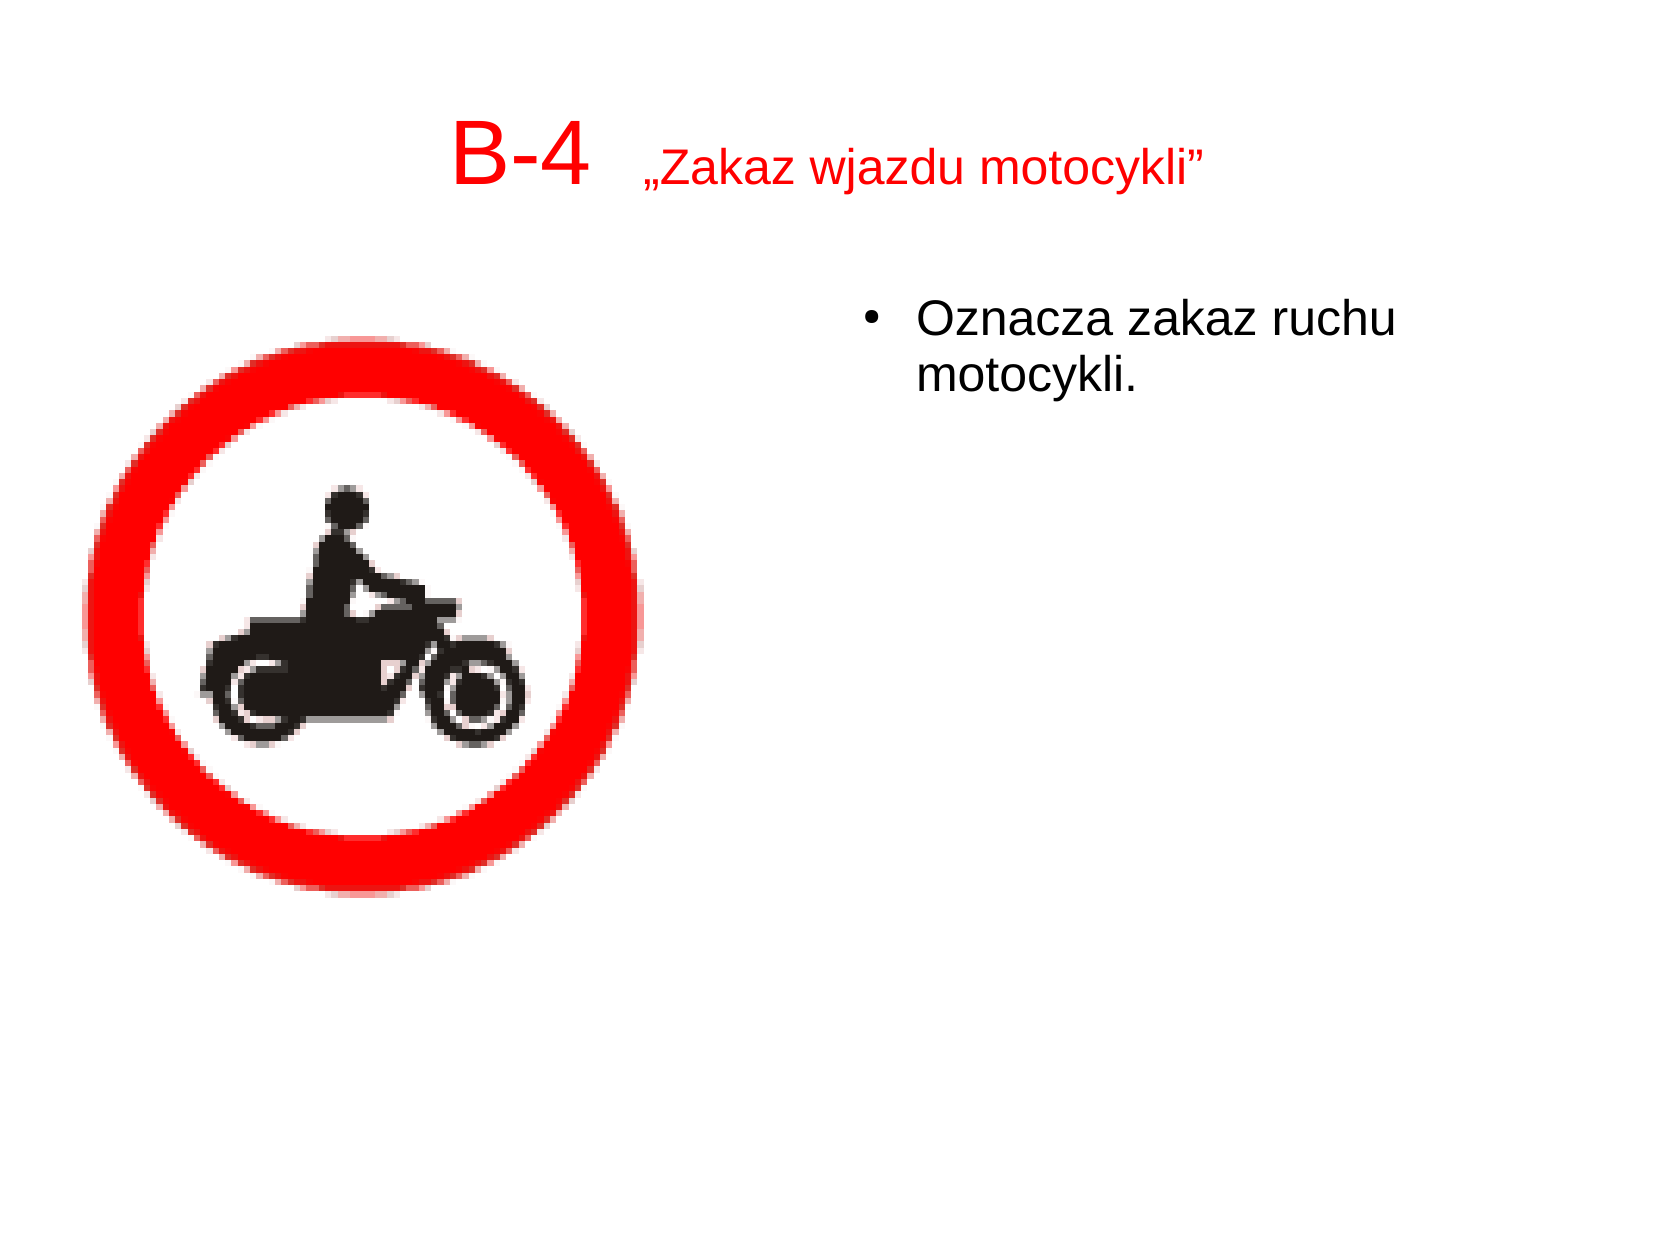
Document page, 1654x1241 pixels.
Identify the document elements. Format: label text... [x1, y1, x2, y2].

title B-4 „Zakaz wjazdu motocykli” [82, 56, 1571, 250]
picture [82, 336, 644, 898]
list Oznacza zakaz ruchu motocykli. [845, 290, 1572, 1094]
